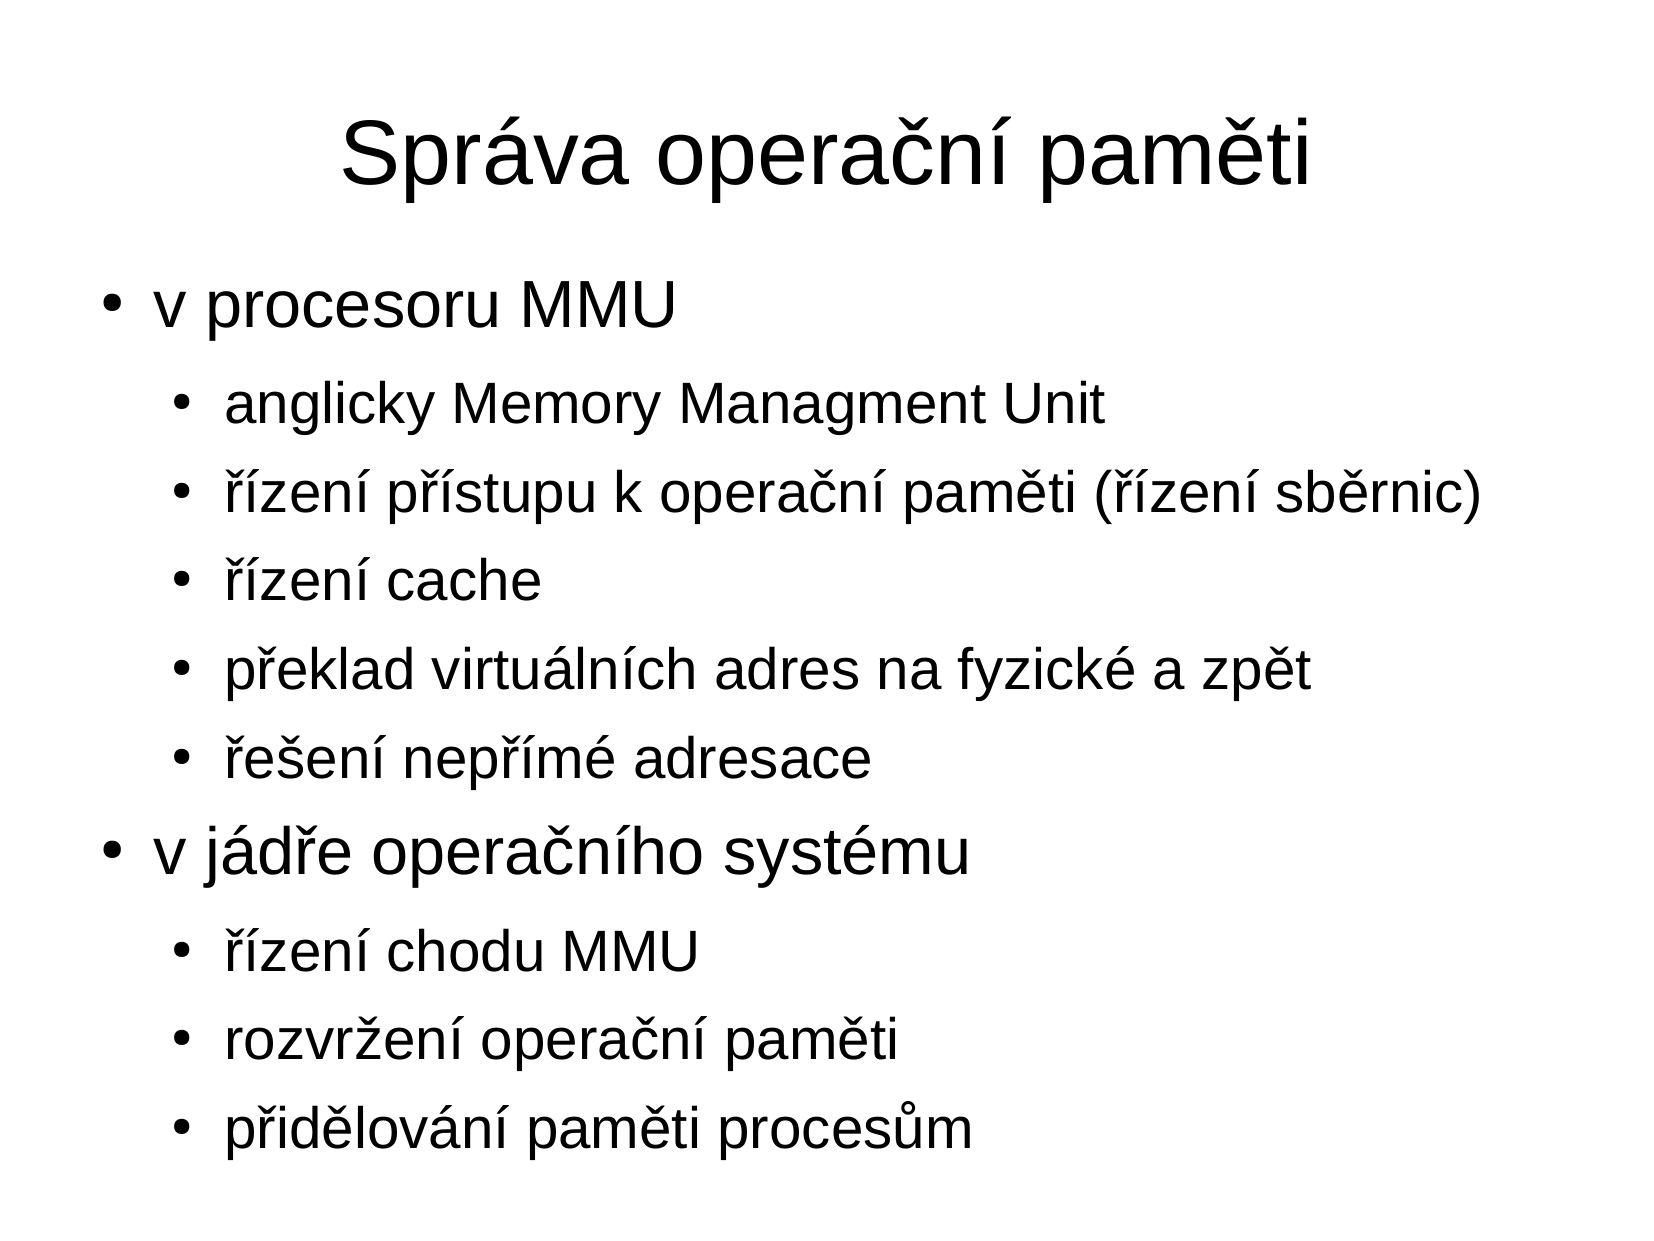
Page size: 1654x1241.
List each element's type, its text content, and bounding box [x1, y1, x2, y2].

list v procesoru MMU anglicky Memory Managment Unit řízení přístupu k operační paměti (řízení sběrnic) řízení cache překlad virtuálních adres na fyzické a zpět řešení nepřímé adresace v jádře operačního systému řízení chodu MMU rozvržení operační paměti přidělování paměti procesům [82, 266, 1571, 1161]
title Správa operační paměti [82, 56, 1571, 250]
